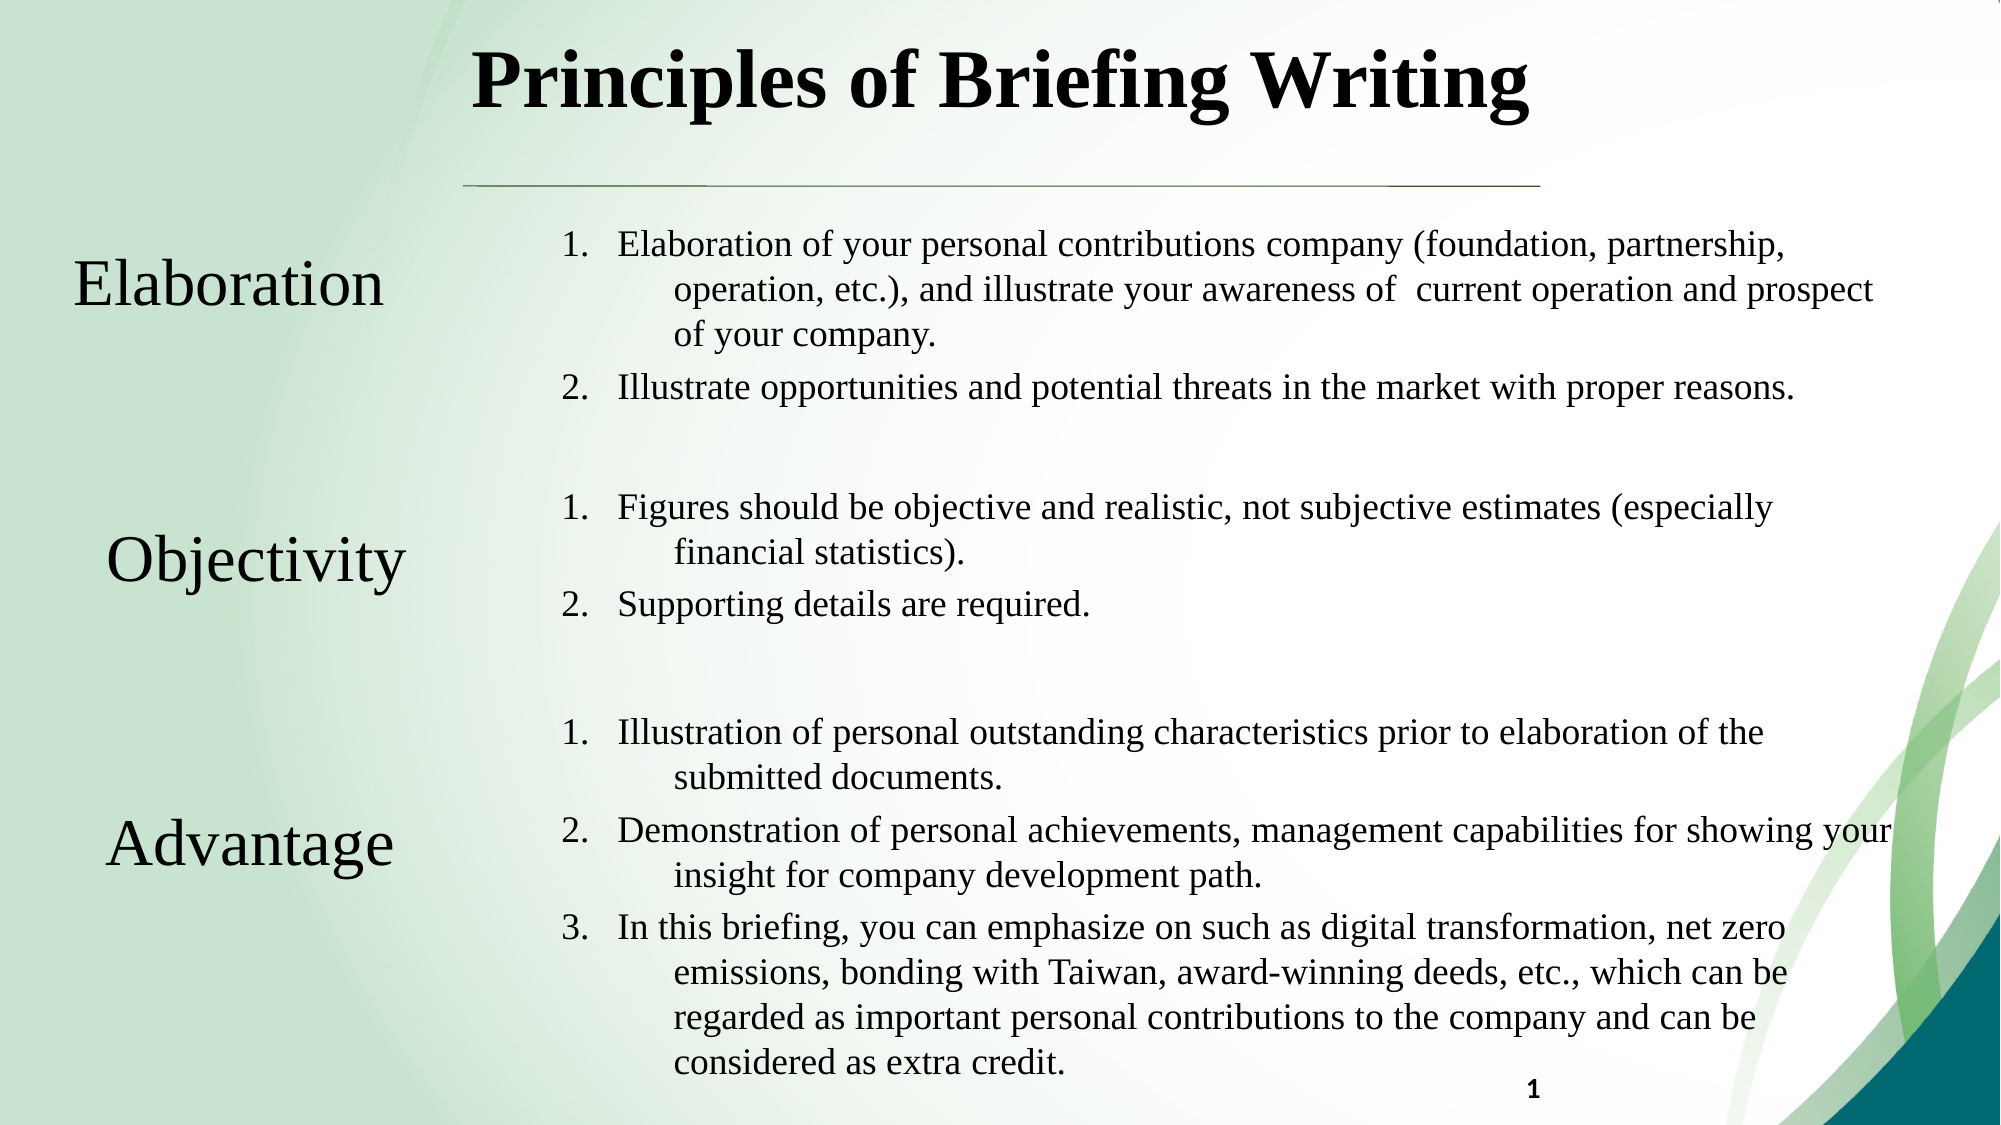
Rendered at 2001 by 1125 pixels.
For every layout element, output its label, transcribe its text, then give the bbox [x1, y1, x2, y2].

text_box Elaboration of your personal contributions company (foundation, partnership, operation, etc.), and illustrate your awareness of current operation and prospect of your company. Illustrate opportunities and potential threats in the market with proper reasons. [554, 204, 1918, 467]
text_box Illustration of personal outstanding characteristics prior to elaboration of the submitted documents. Demonstration of personal achievements, management capabilities for showing your insight for company development path. In this briefing, you can emphasize on such as digital transformation, net zero emissions, bonding with Taiwan, award-winning deeds, etc., which can be regarded as important personal contributions to the company and can be considered as extra credit. [554, 679, 1918, 1111]
text_box Advantage [90, 798, 504, 888]
text_box Figures should be objective and realistic, not subjective estimates (especially financial statistics). Supporting details are required. [554, 467, 1918, 632]
text_box 1 [1518, 1053, 1969, 1114]
text_box Elaboration [59, 239, 401, 328]
title Principles of Briefing Writing [5, 9, 1998, 132]
text_box Objectivity [59, 508, 456, 603]
